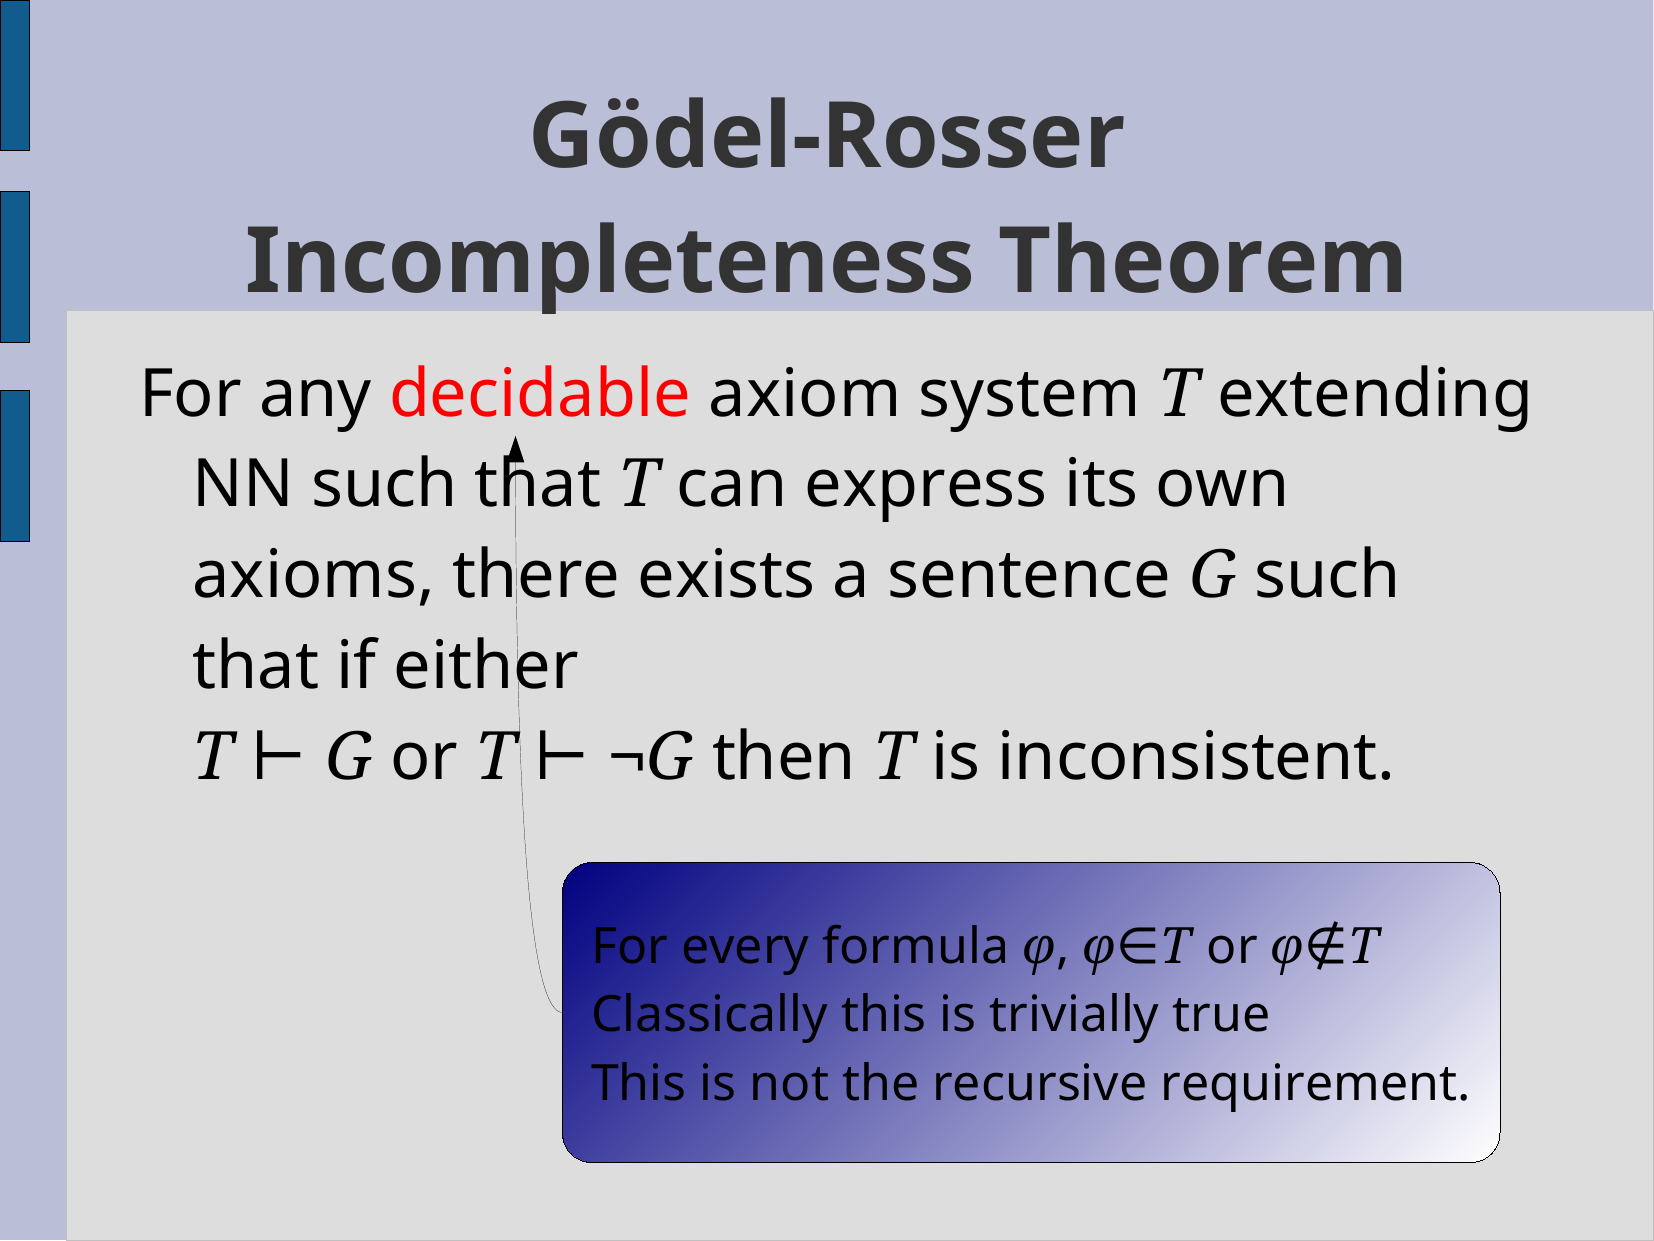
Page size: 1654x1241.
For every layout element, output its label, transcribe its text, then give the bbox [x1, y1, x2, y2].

list For any decidable axiom system T extending NN such that T can express its own axioms, there exists a sentence G such that if either T ⊢ G or T ⊢ ¬G then T is inconsistent. [121, 344, 1534, 891]
title Gödel-Rosser Incompleteness Theorem [121, 55, 1534, 334]
text_box For every formula φ, φ∈T or φ∉T Classically this is trivially true This is not the recursive requirement. [562, 862, 1501, 1163]
